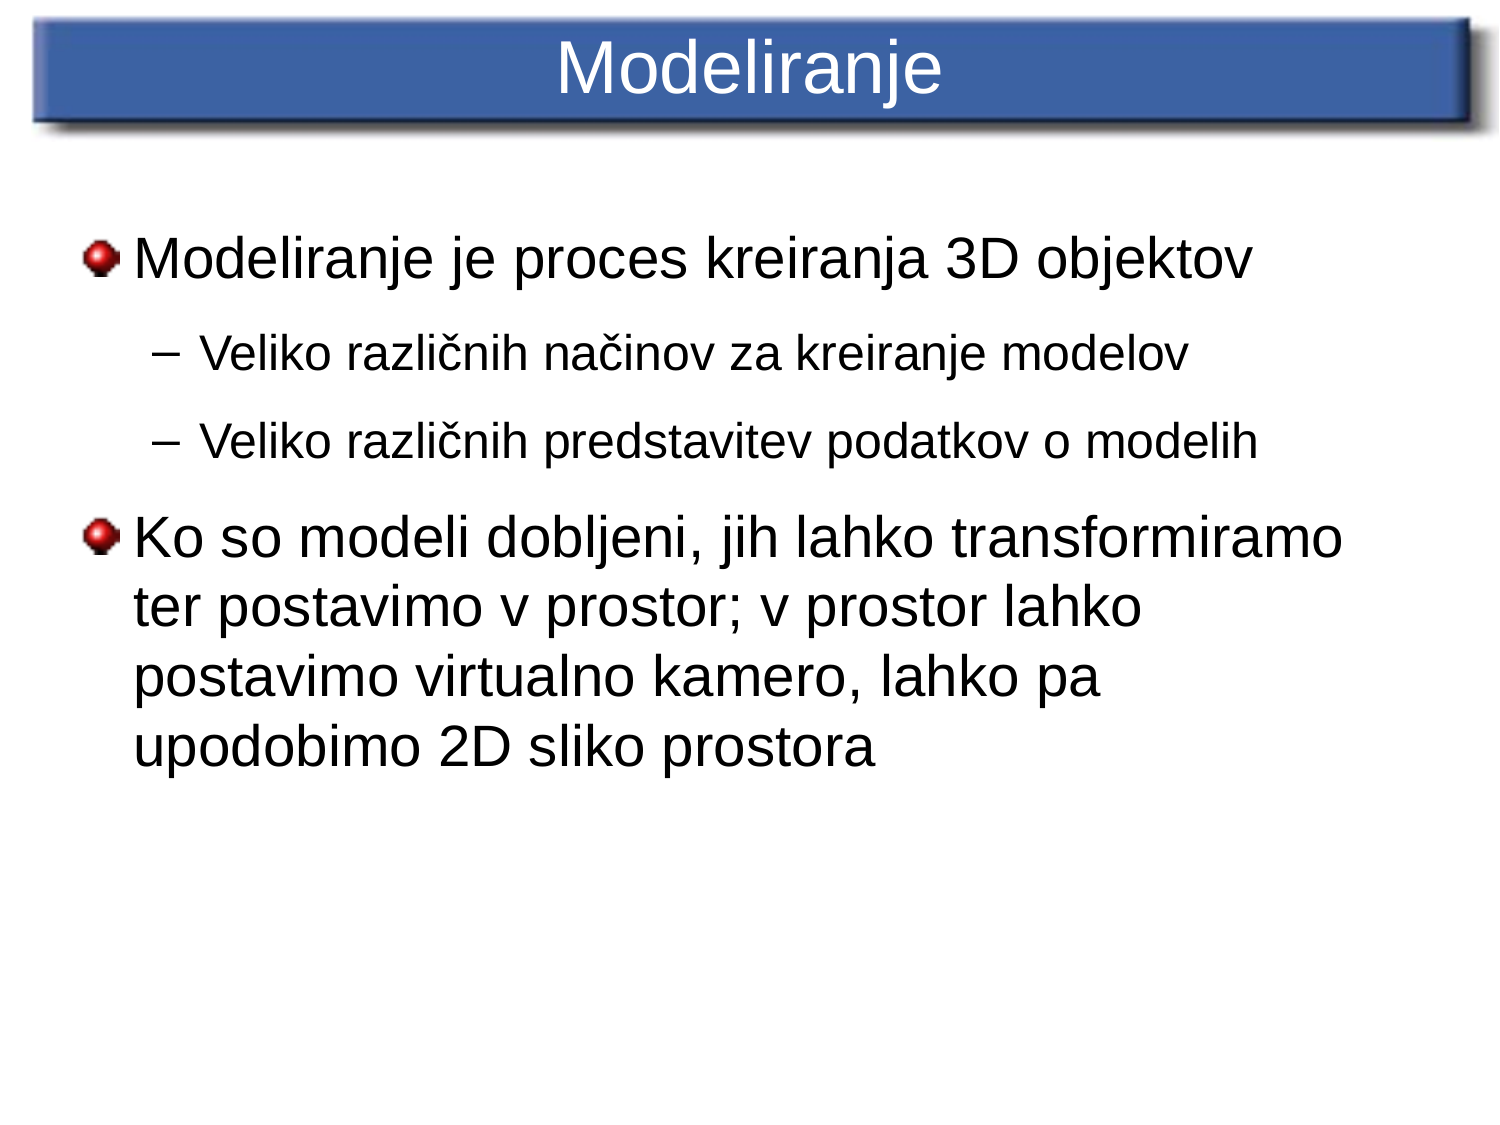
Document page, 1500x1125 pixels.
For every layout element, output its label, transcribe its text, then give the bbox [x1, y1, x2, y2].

picture [31, 116, 1499, 142]
title Modeliranje [0, 10, 1500, 116]
list Modeliranje je proces kreiranja 3D objektov Veliko različnih načinov za kreiranje modelov Veliko različnih predstavitev podatkov o modelih Ko so modeli dobljeni, jih lahko transformiramo ter postavimo v prostor; v prostor lahko postavimo virtualno kamero, lahko pa upodobimo 2D sliko prostora [62, 212, 1413, 955]
